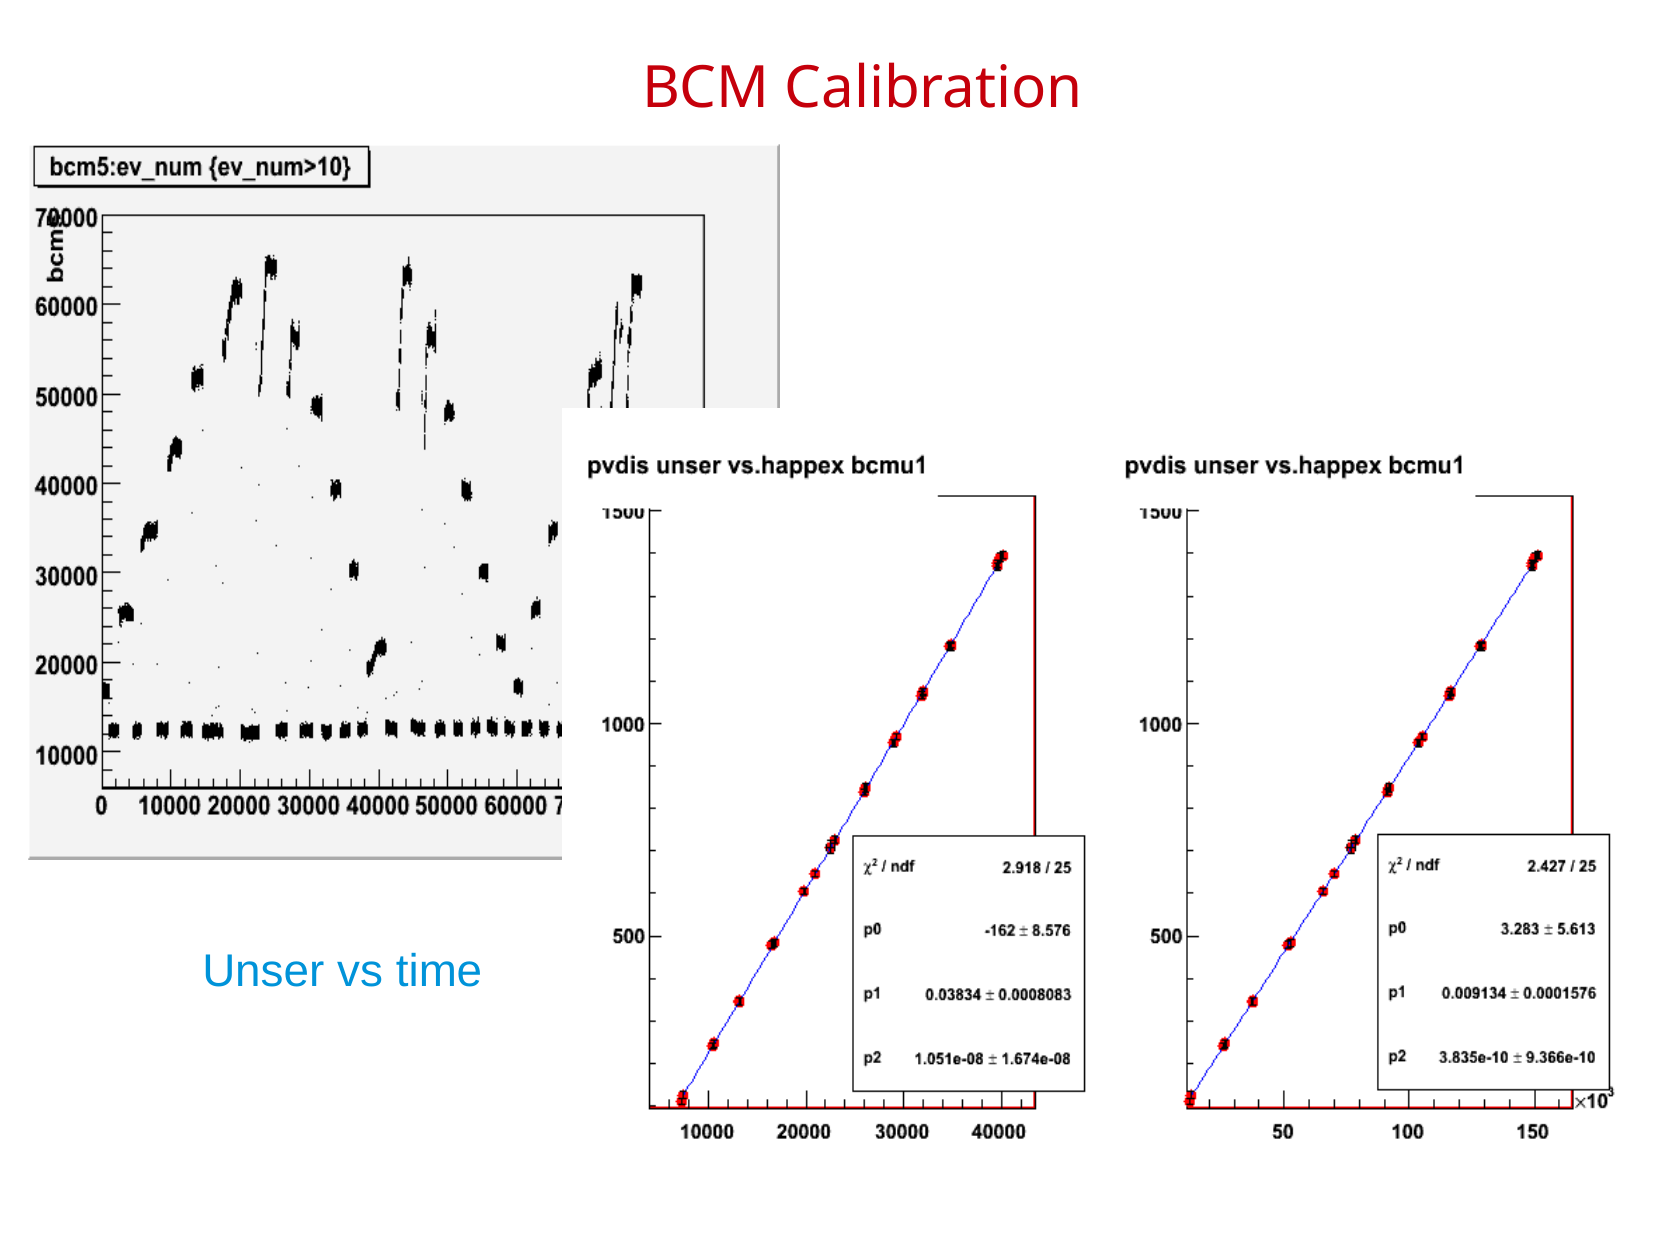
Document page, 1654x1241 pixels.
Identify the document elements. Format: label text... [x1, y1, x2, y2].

text_box Unser vs time [187, 937, 526, 1004]
picture [27, 143, 1637, 1241]
text_box BCM Calibration [412, 37, 1313, 139]
